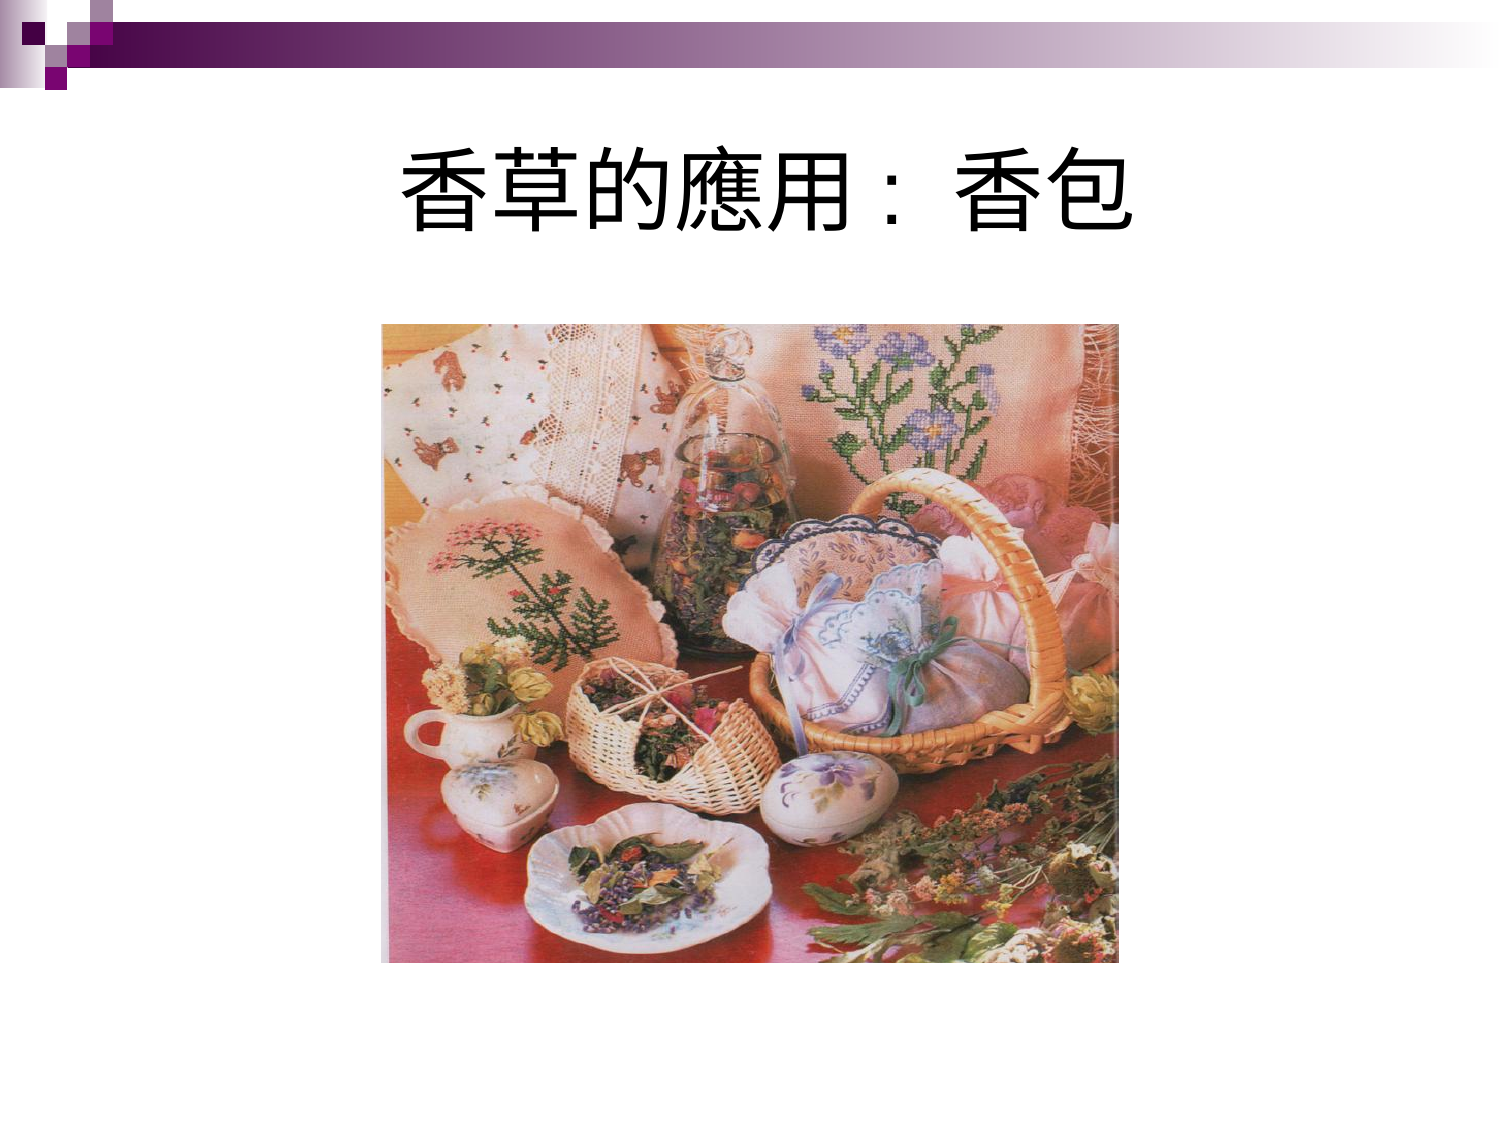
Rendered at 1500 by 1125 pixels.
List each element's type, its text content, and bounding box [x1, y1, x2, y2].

title 香草的應用: 香包 [75, 75, 1426, 300]
chart [381, 324, 1119, 963]
